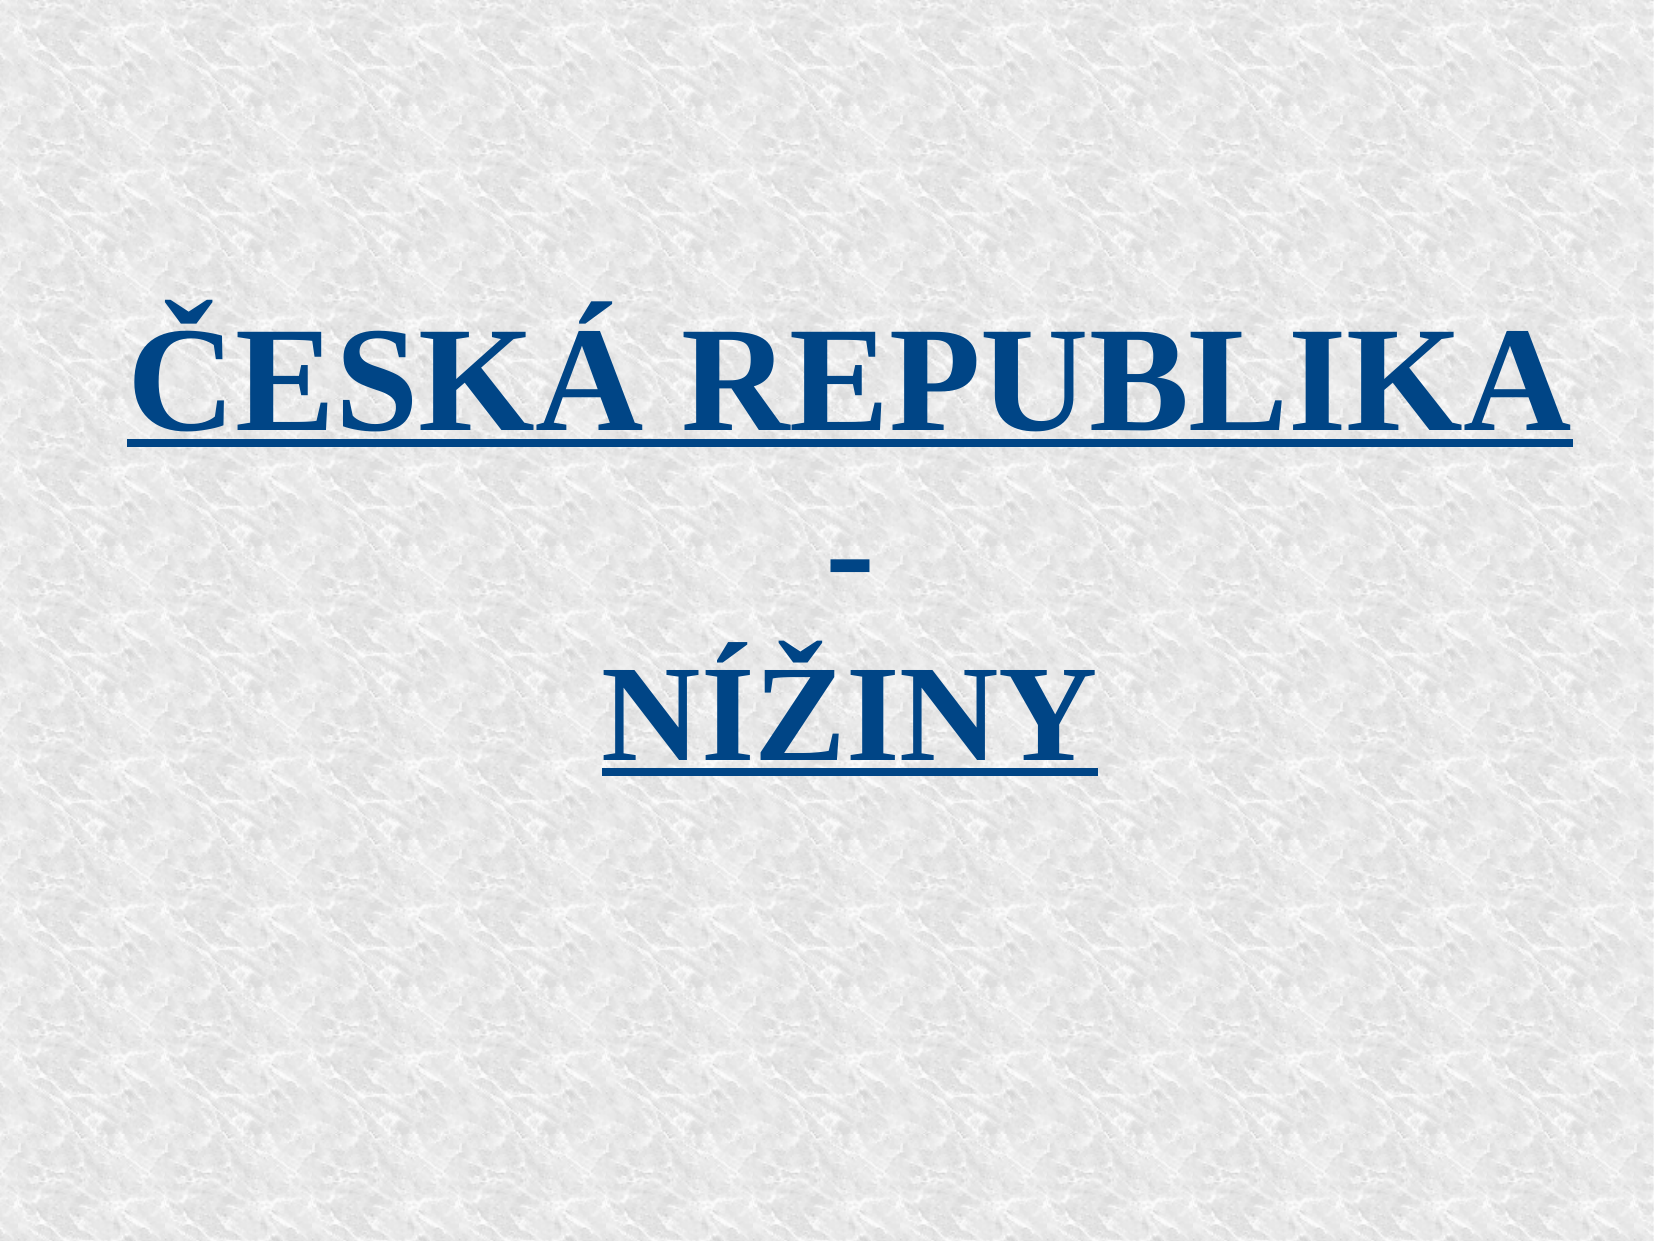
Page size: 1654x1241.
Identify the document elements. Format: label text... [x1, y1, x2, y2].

picture [0, 0, 1654, 1241]
title ČESKÁ REPUBLIKA - NÍŽINY [106, 288, 1595, 880]
